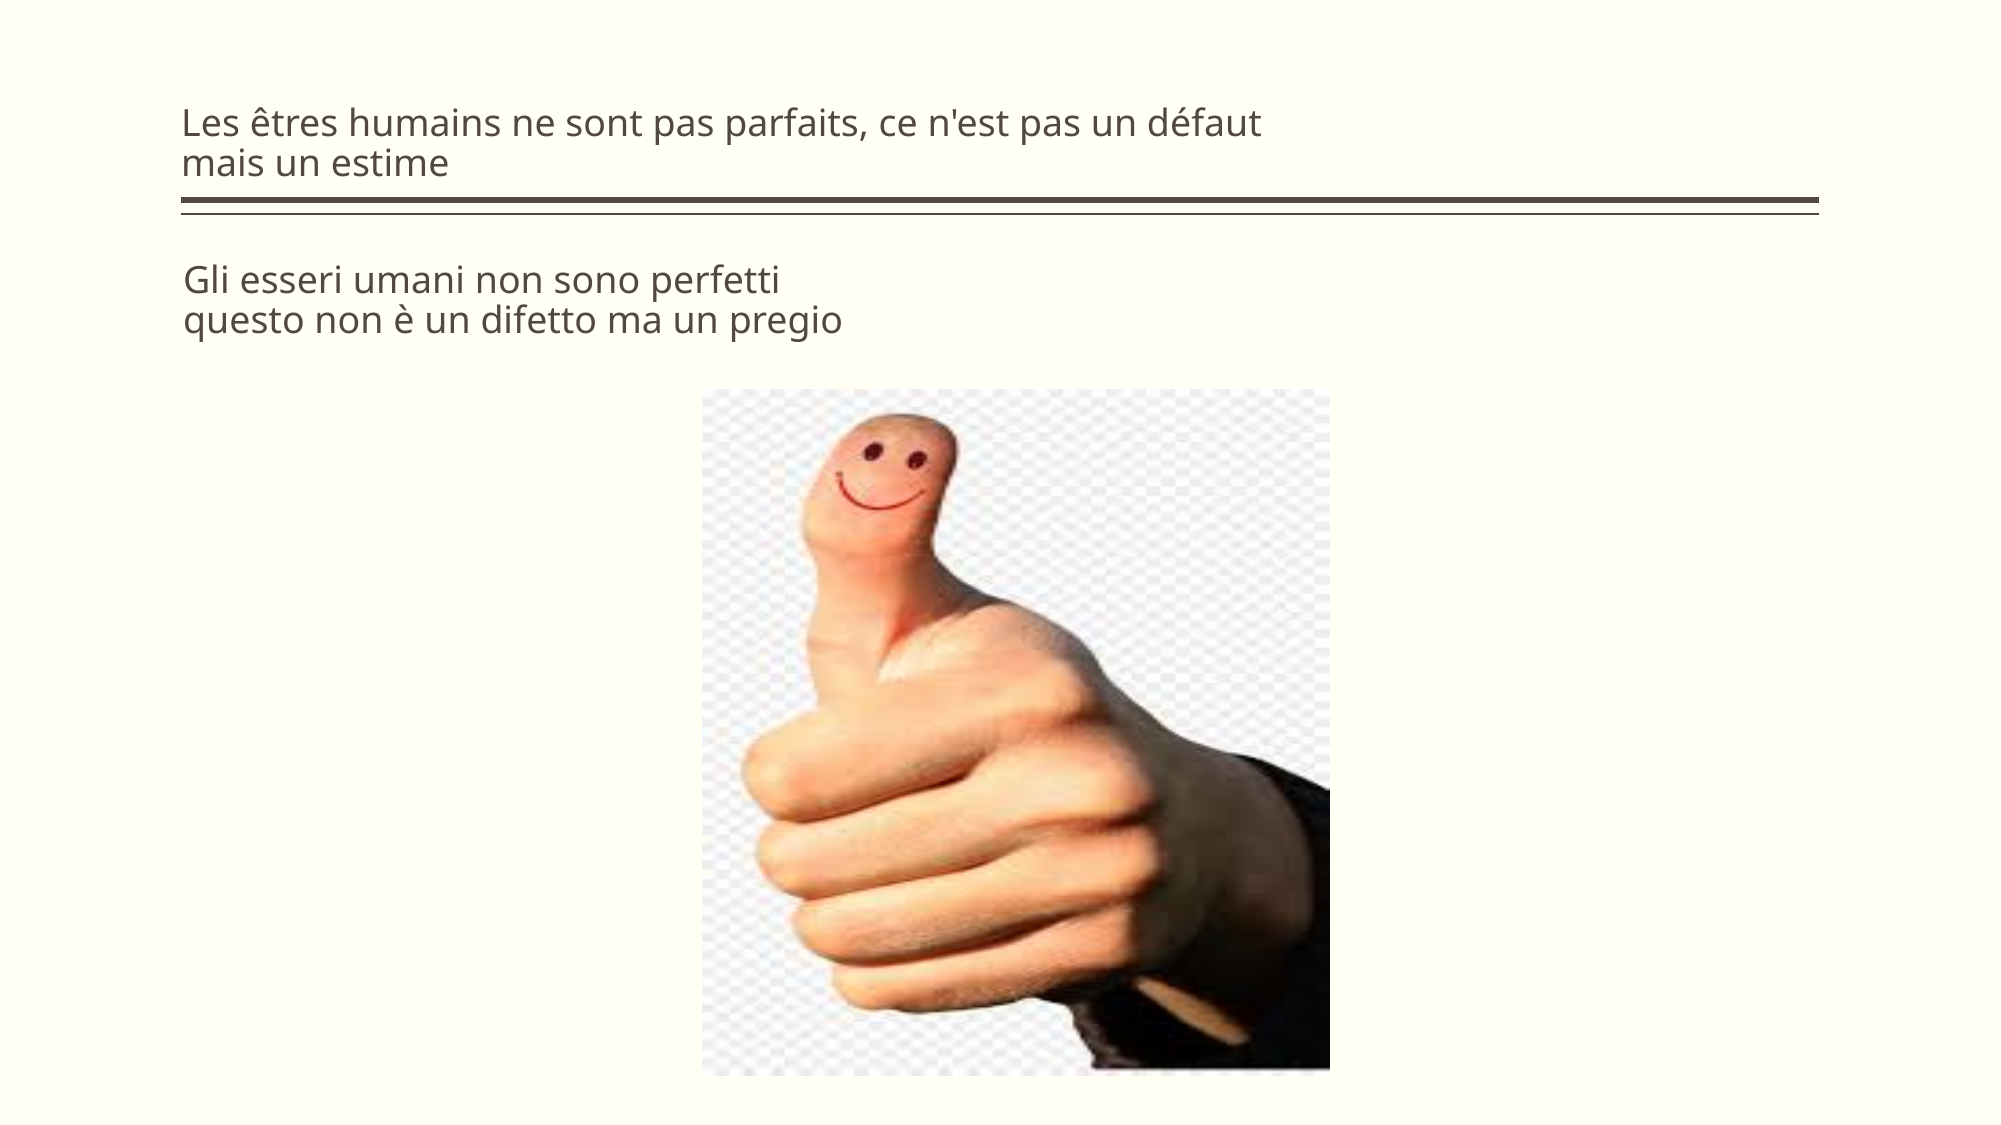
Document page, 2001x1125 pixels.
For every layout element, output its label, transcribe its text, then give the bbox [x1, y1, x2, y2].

picture [702, 389, 1330, 1076]
text_box Gli esseri umani non sono perfetti questo non è un difetto ma un pregio [168, 253, 1806, 352]
title Les êtres humains ne sont pas parfaits, ce n'est pas un défaut mais un estime [181, 12, 1819, 193]
